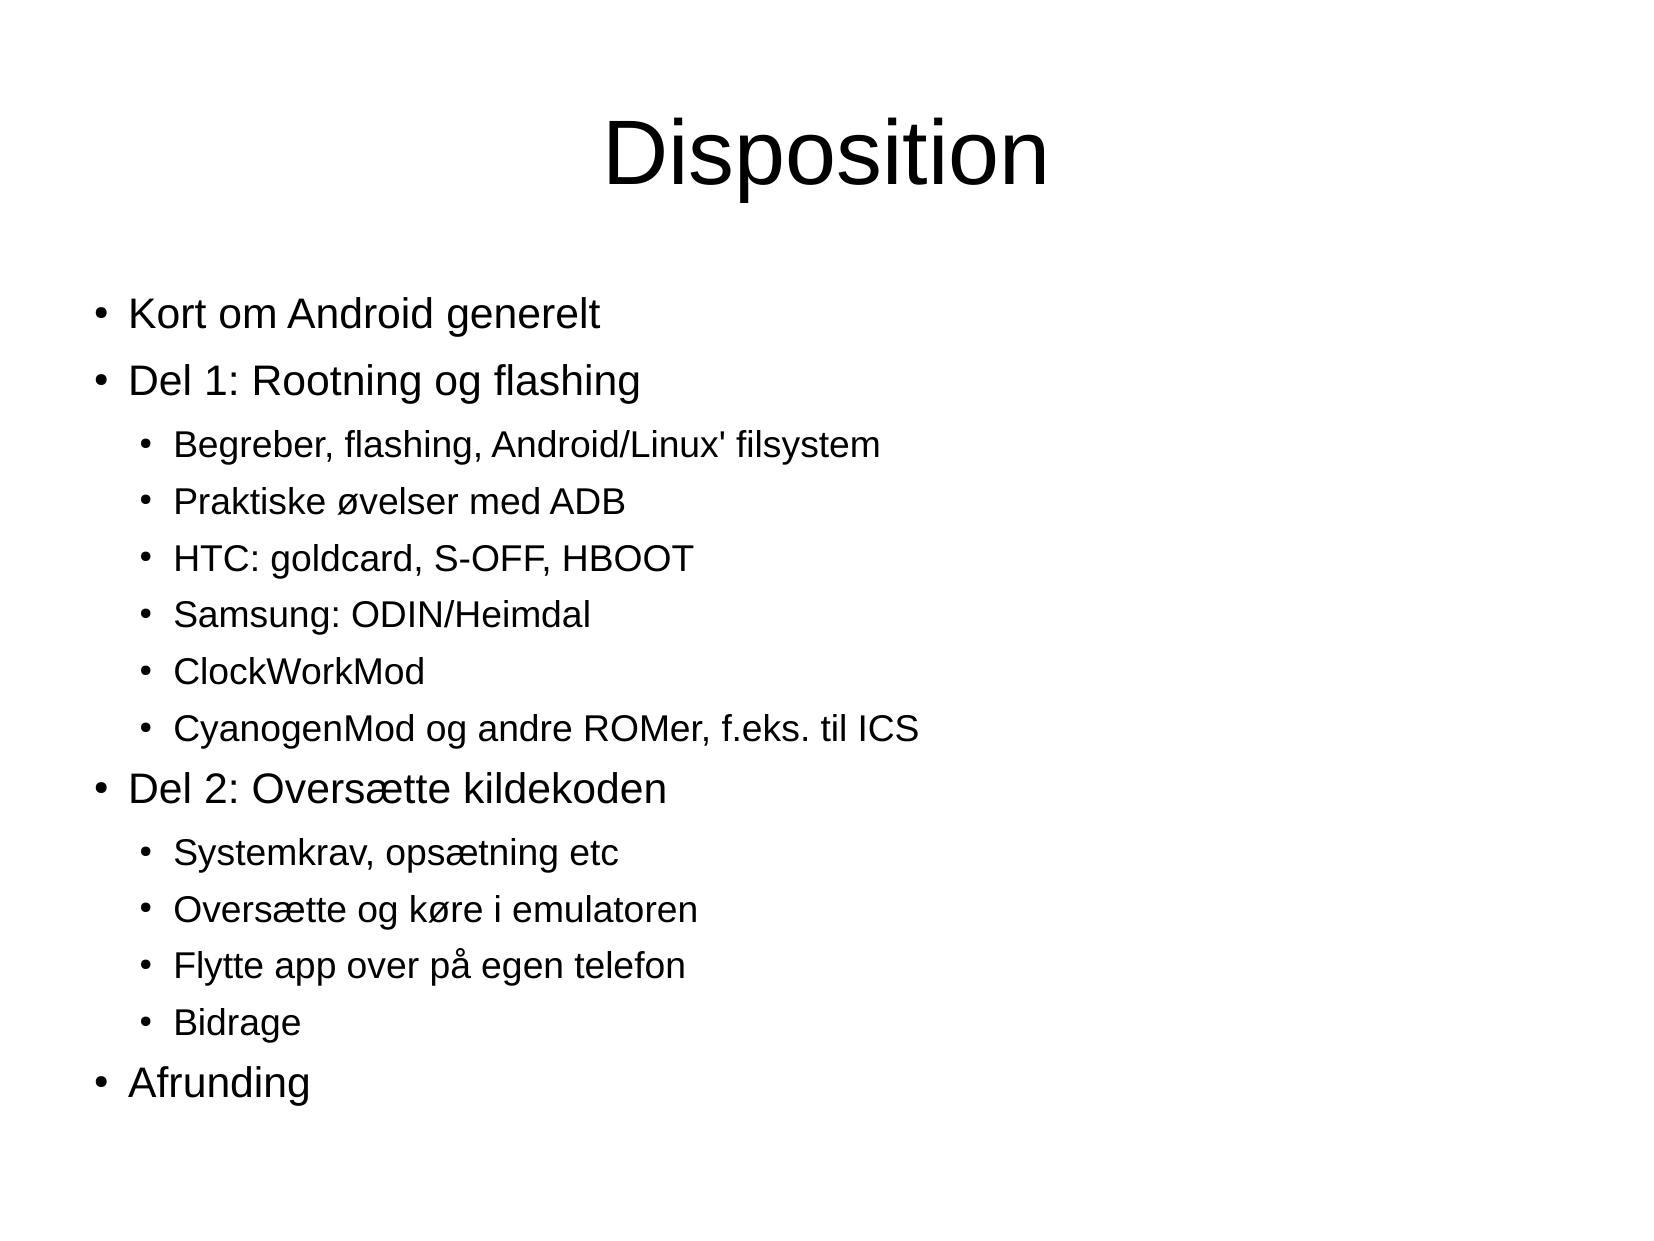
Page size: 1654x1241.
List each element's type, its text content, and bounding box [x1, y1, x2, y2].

title Disposition [82, 49, 1571, 257]
list Kort om Android generelt Del 1: Rootning og flashing Begreber, flashing, Android/Linux' filsystem Praktiske øvelser med ADB HTC: goldcard, S-OFF, HBOOT Samsung: ODIN/Heimdal ClockWorkMod CyanogenMod og andre ROMer, f.eks. til ICS Del 2: Oversætte kildekoden Systemkrav, opsætning etc Oversætte og køre i emulatoren Flytte app over på egen telefon Bidrage Afrunding [82, 290, 1571, 1109]
